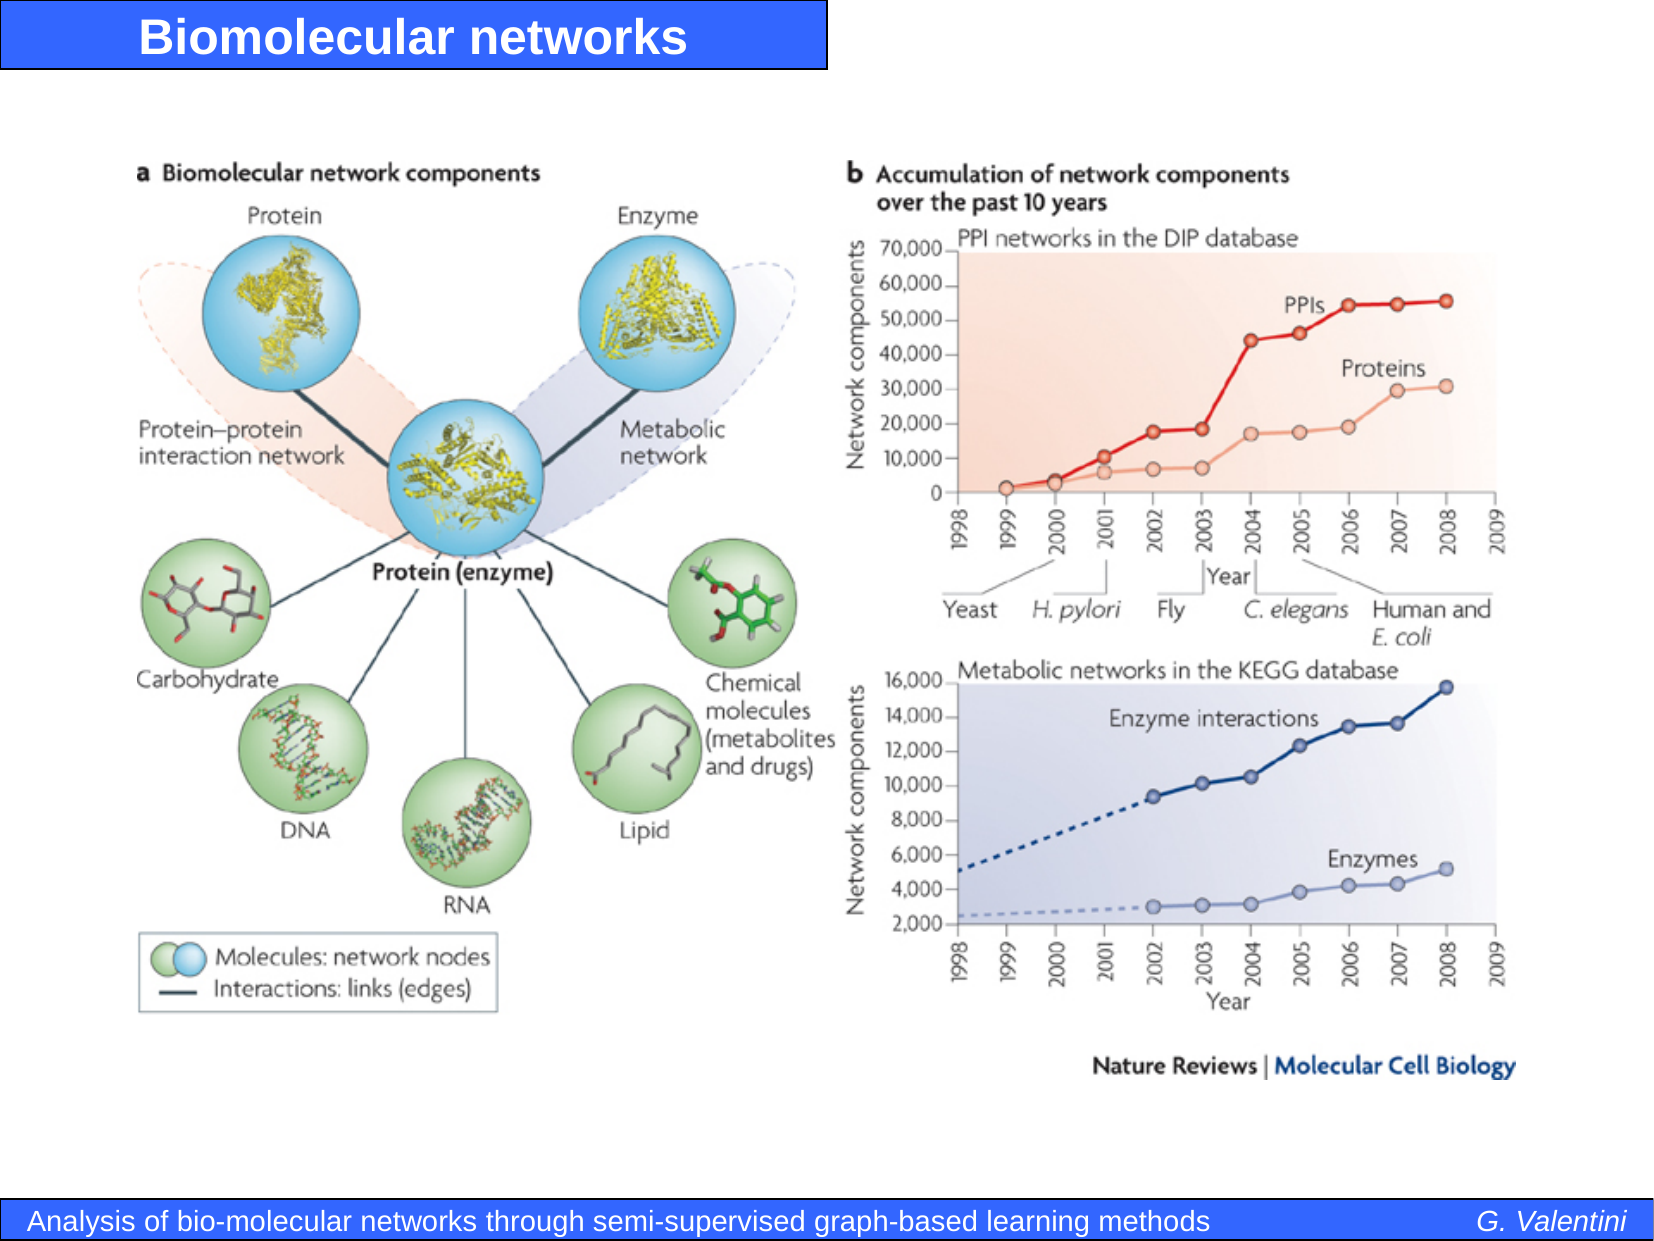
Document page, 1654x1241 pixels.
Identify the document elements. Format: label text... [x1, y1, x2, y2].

picture [137, 160, 1516, 1080]
text_box Biomolecular networks [0, 0, 827, 69]
text_box Analysis of bio-molecular networks through semi-supervised graph-based learning methods G. Valentini [0, 1198, 1654, 1241]
